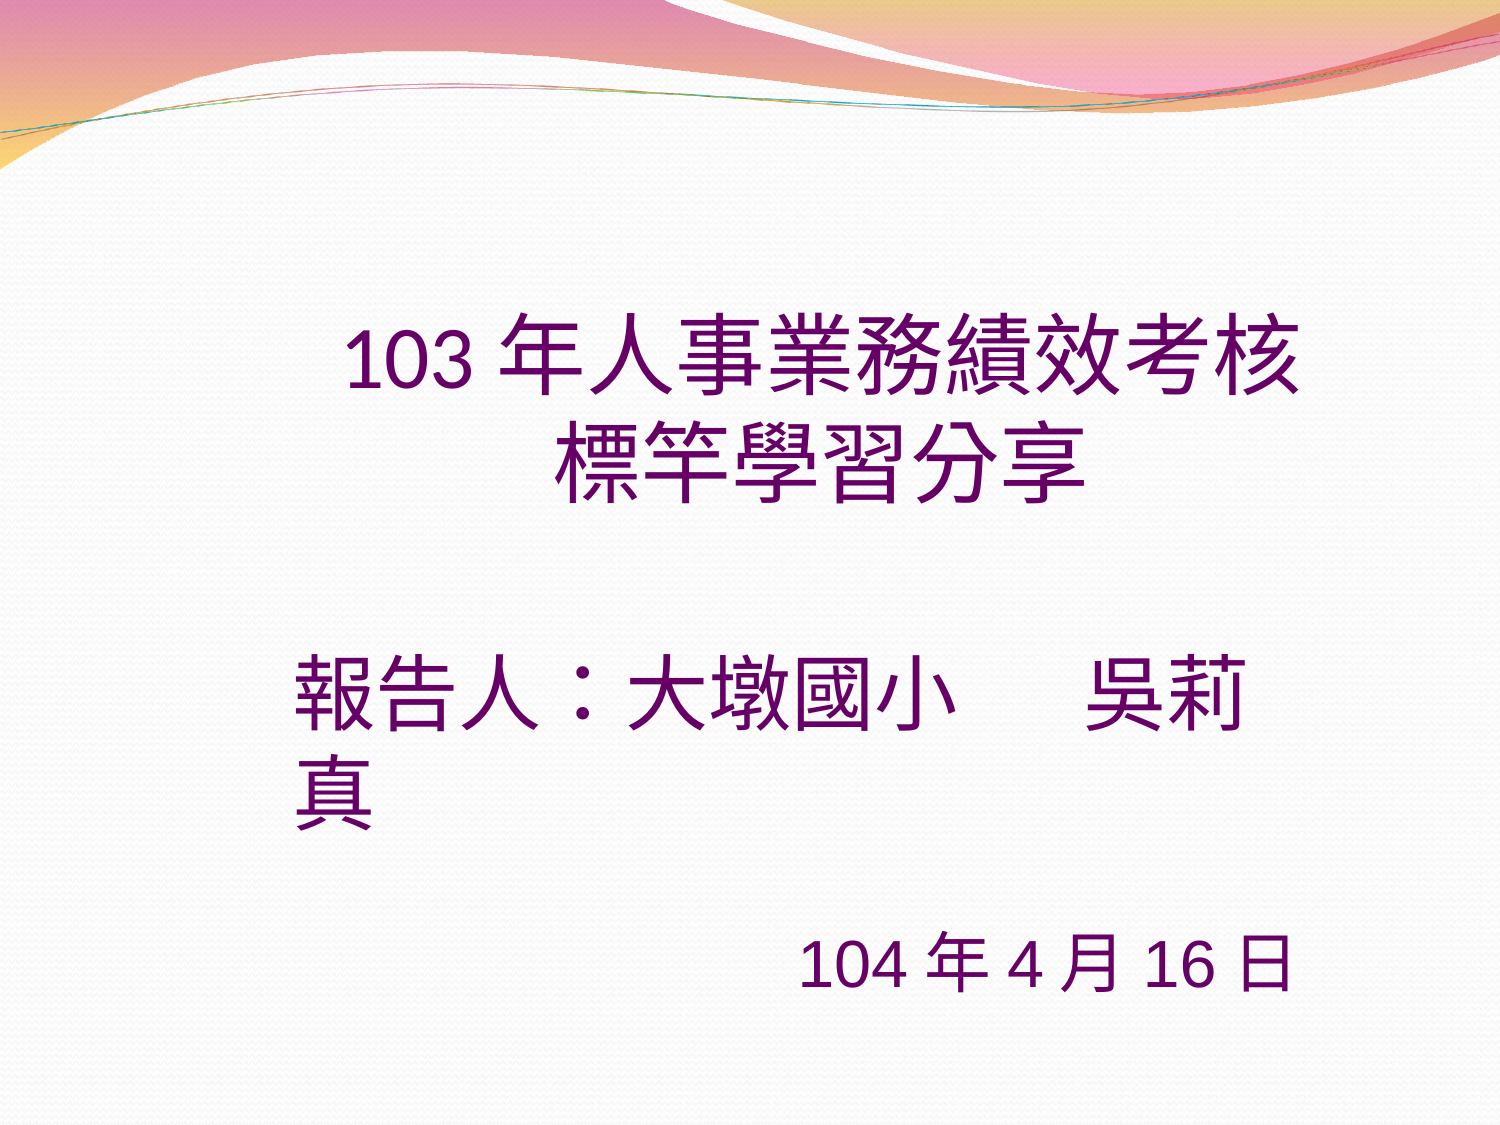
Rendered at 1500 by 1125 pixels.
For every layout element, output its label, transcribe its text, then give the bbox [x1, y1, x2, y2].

text_box 103年人事業務績效考核 標竿學習分享 [183, 207, 1459, 622]
text_box 報告人：大墩國小 吳莉真 104年4月16日 [277, 633, 1315, 1009]
picture [0, 0, 1500, 1125]
